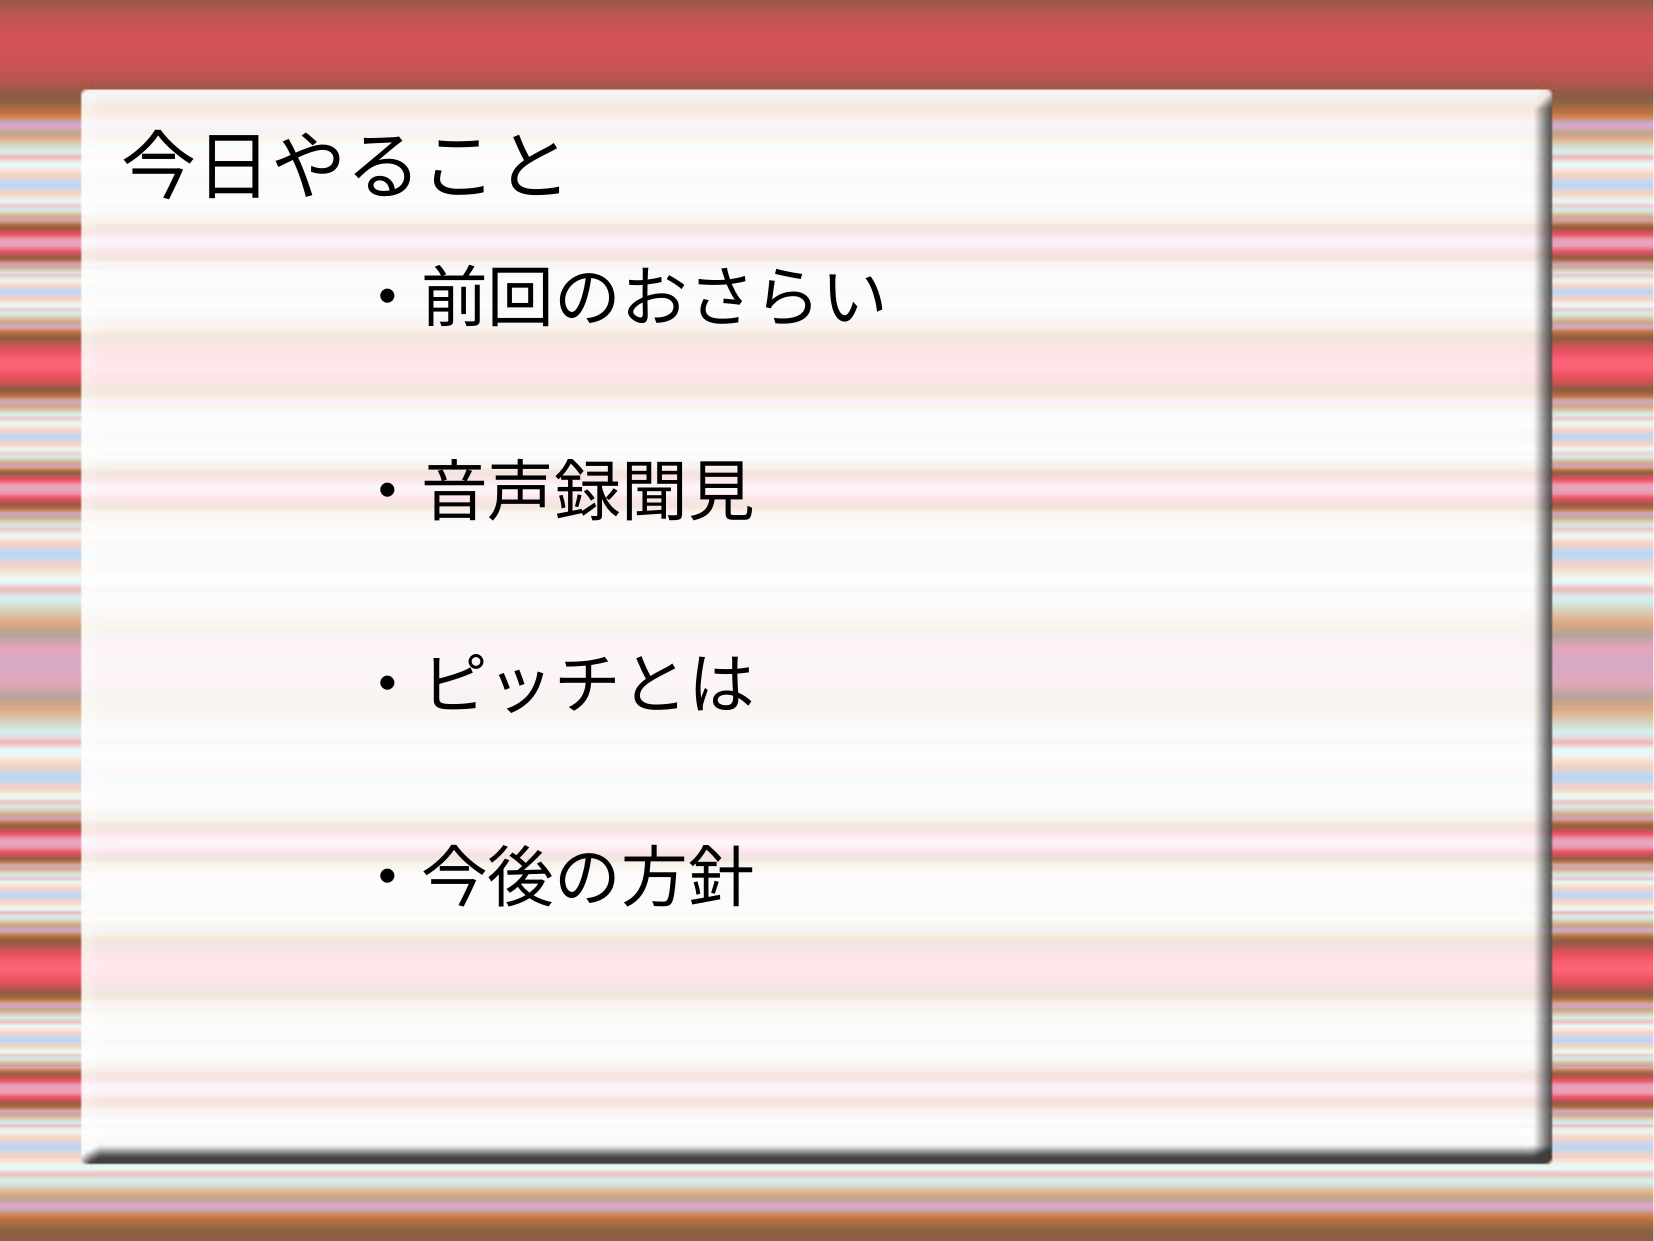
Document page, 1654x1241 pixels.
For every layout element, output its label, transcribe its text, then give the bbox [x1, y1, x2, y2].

title 今日やること [121, 114, 1534, 207]
picture [0, 0, 1654, 1241]
subtitle ・前回のおさらい ・音声録聞見 ・ピッチとは ・今後の方針 [354, 295, 1369, 870]
